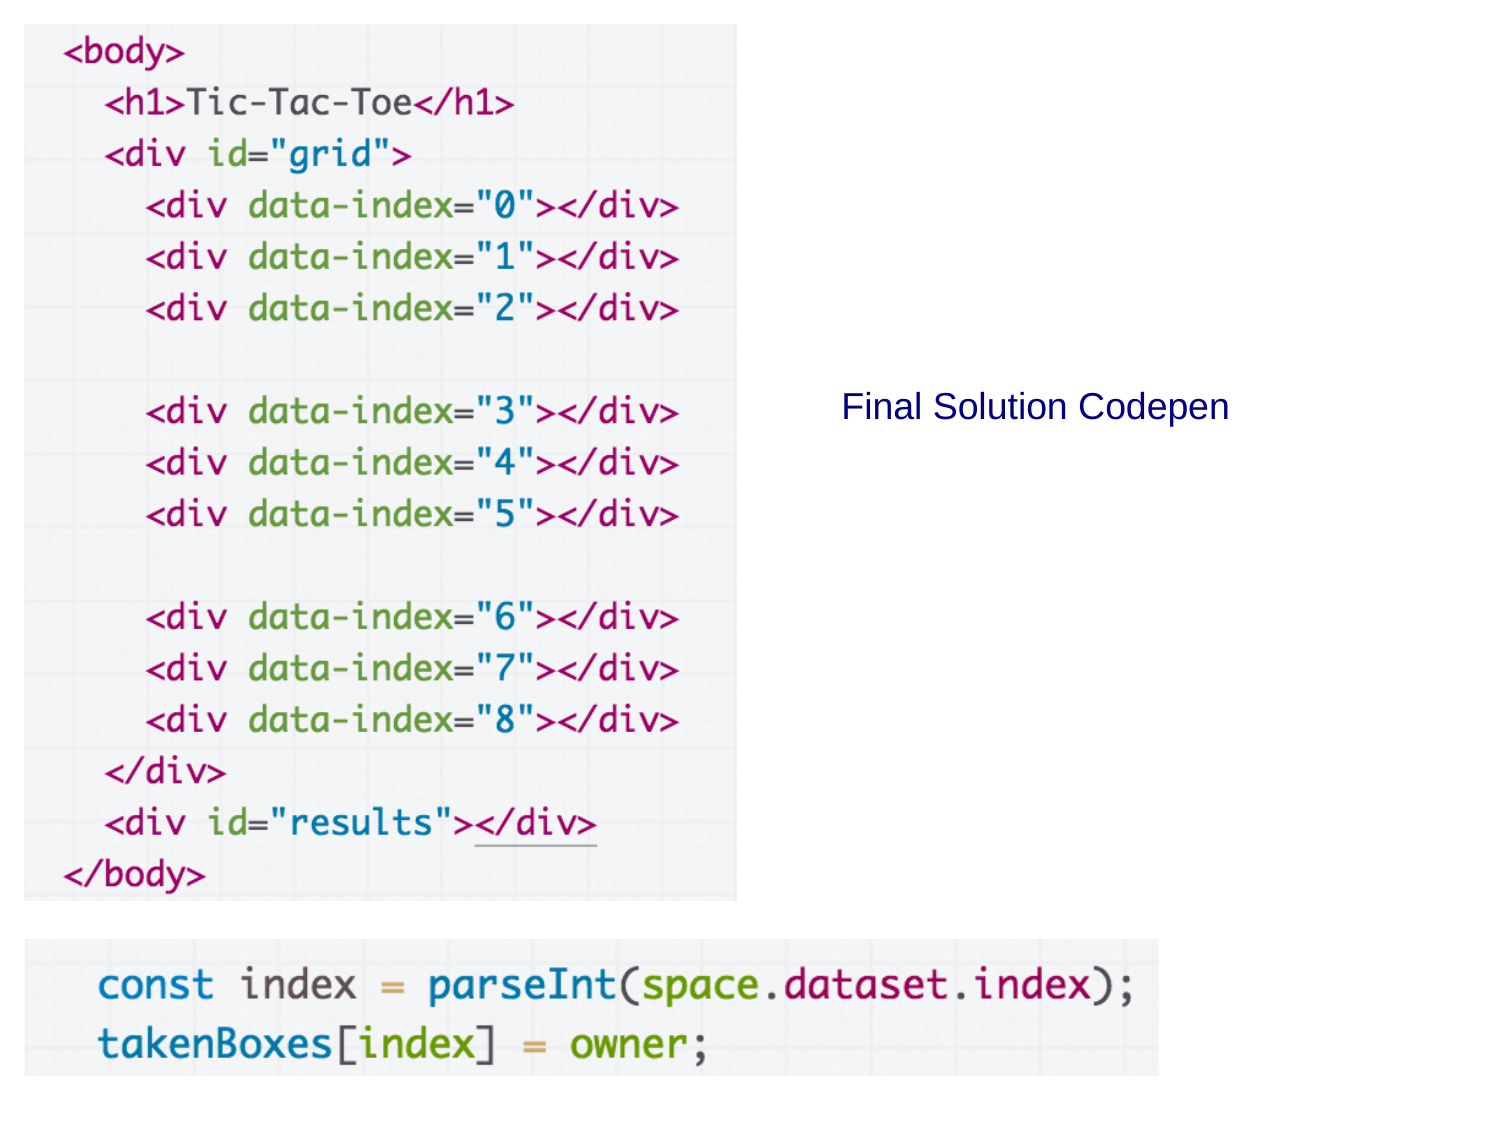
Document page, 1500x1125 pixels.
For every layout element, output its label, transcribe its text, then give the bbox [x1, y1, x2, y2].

picture [24, 939, 1159, 1076]
picture [24, 24, 737, 901]
text_box Final Solution Codepen [826, 377, 1335, 435]
